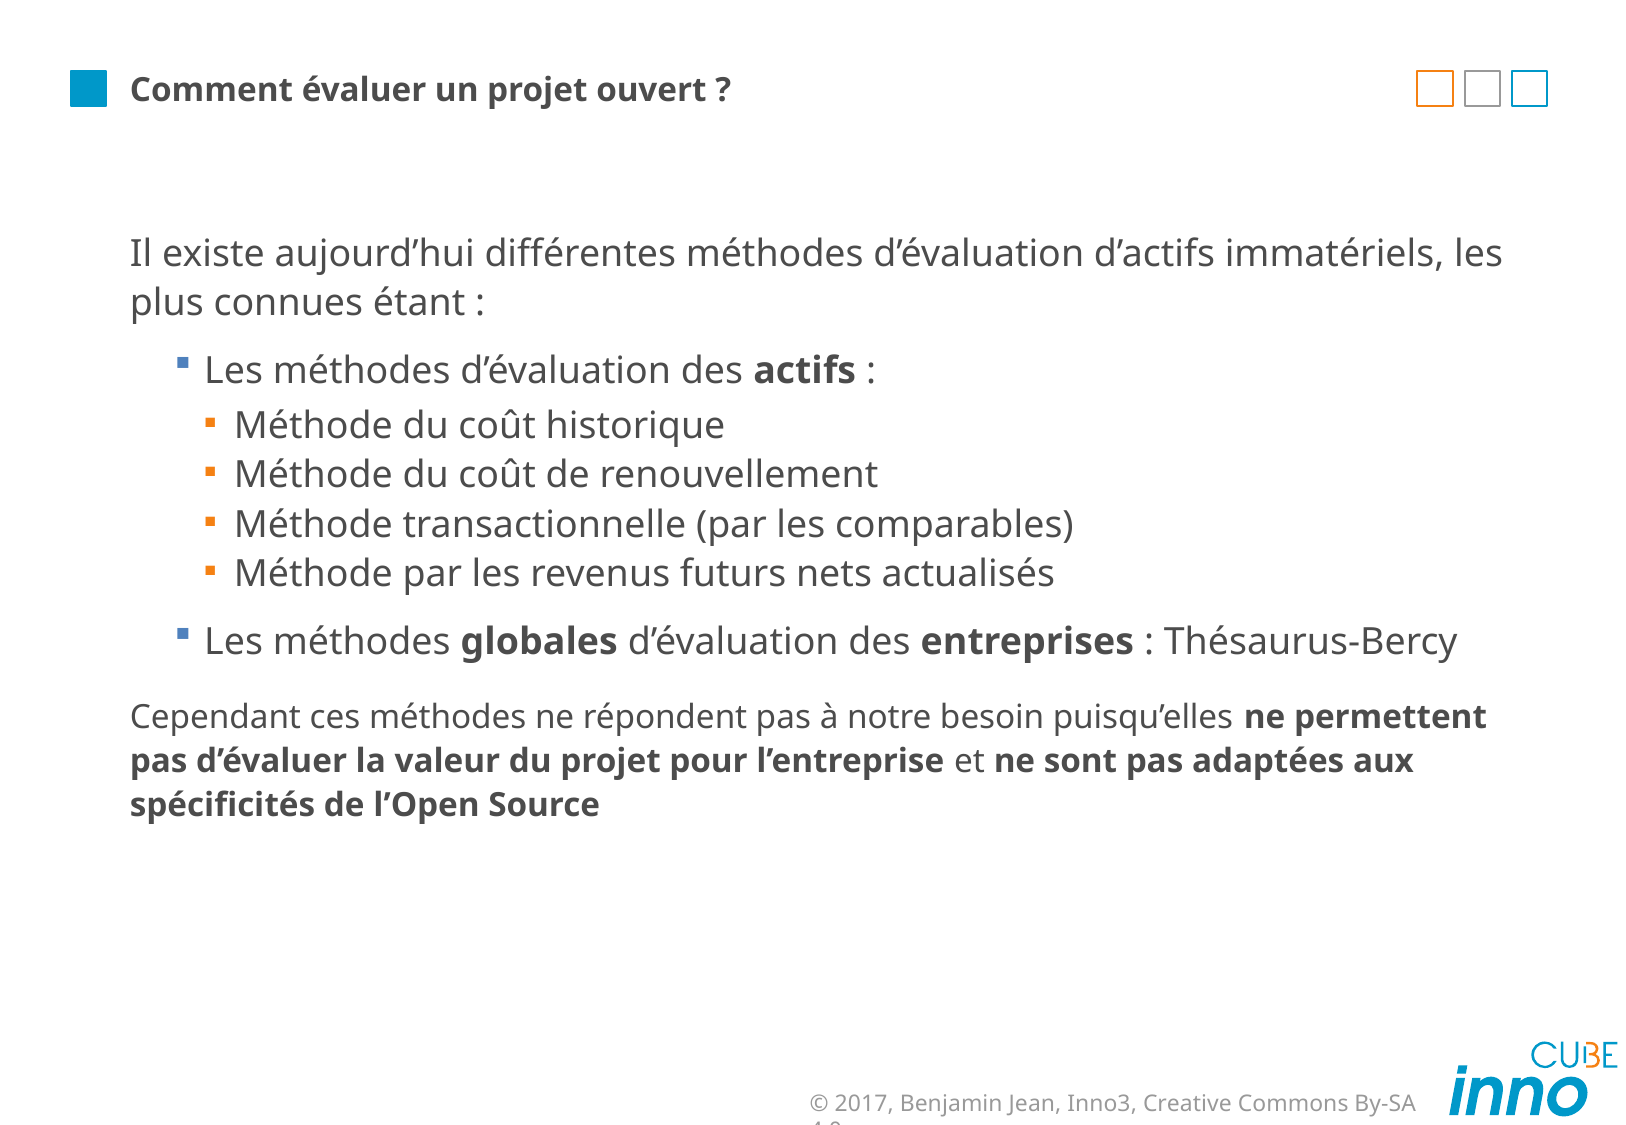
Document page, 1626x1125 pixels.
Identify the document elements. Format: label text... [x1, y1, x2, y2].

list Il existe aujourd’hui différentes méthodes d’évaluation d’actifs immatériels, les plus connues étant : Les méthodes d’évaluation des actifs : Méthode du coût historique Méthode du coût de renouvellement Méthode transactionnelle (par les comparables) Méthode par les revenus futurs nets actualisés Les méthodes globales d’évaluation des entreprises : Thésaurus-Bercy Cependant ces méthodes ne répondent pas à notre besoin puisqu’elles ne permettent pas d’évaluer la valeur du projet pour l’entreprise et ne sont pas adaptées aux spécificités de l’Open Source [129, 224, 1551, 981]
title Comment évaluer un projet ouvert ? [129, 35, 1217, 142]
